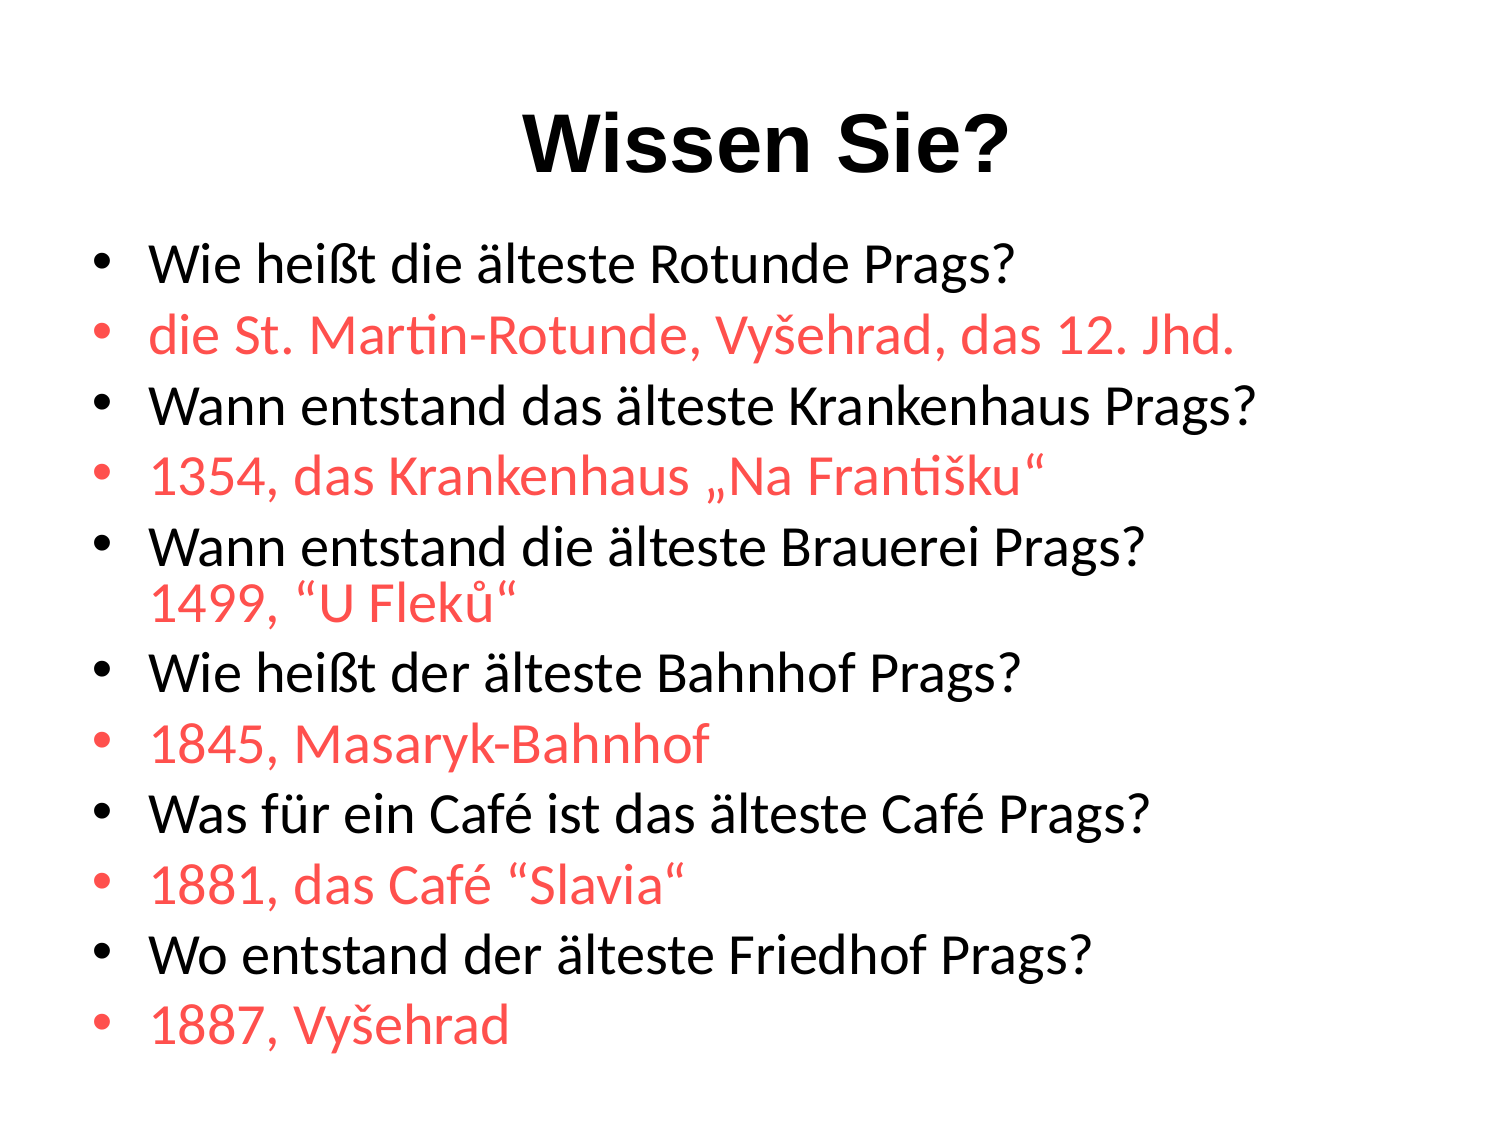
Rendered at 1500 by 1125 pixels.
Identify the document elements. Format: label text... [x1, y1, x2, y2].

list Wie heißt die älteste Rotunde Prags? die St. Martin-Rotunde, Vyšehrad, das 12. Jhd. Wann entstand das älteste Krankenhaus Prags? 1354, das Krankenhaus „Na Františku“ Wann entstand die älteste Brauerei Prags? 1499, “U Fleků“ Wie heißt der älteste Bahnhof Prags? 1845, Masaryk-Bahnhof Was für ein Café ist das älteste Café Prags? 1881, das Café “Slavia“ Wo entstand der älteste Friedhof Prags? 1887, Vyšehrad [76, 231, 1427, 1064]
title Wissen Sie? [75, 45, 1426, 233]
